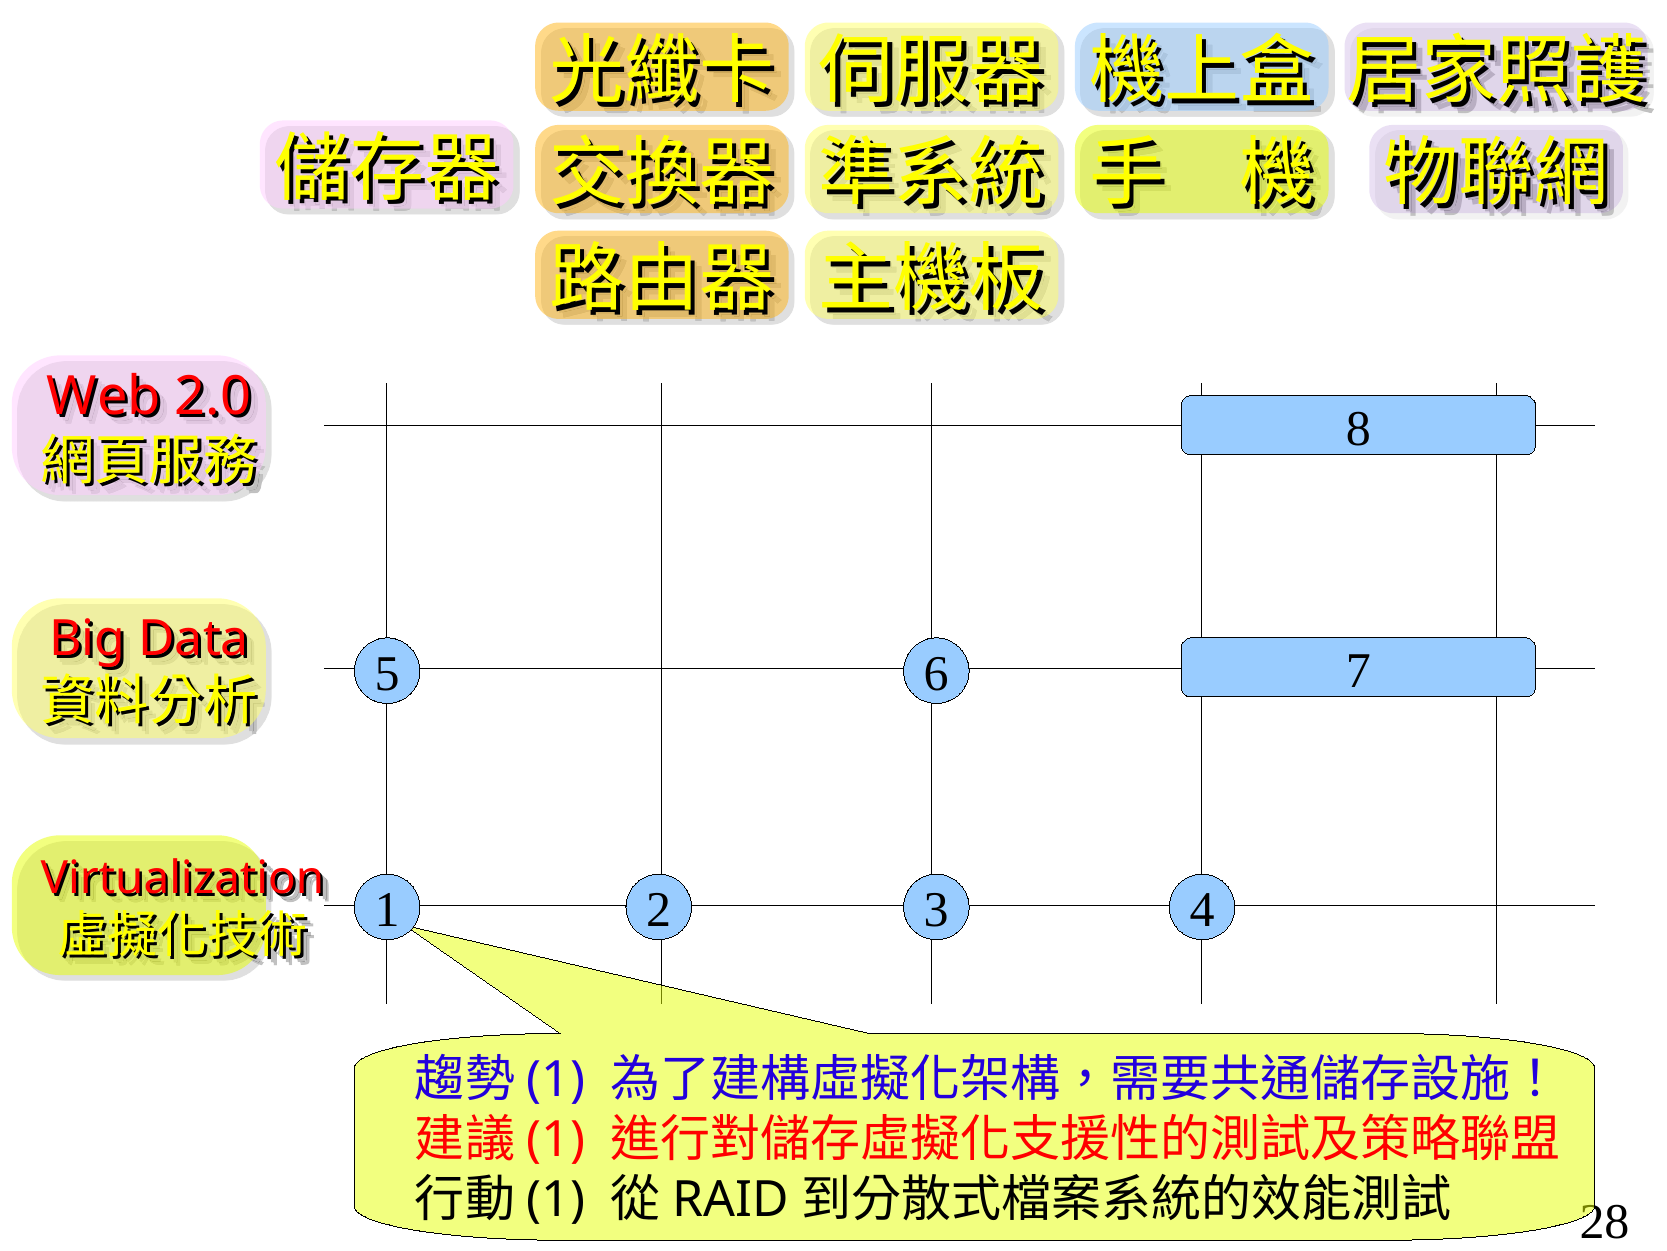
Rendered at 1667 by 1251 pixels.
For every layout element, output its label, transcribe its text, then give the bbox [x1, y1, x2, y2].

text_box 伺服器 [804, 22, 1059, 111]
text_box 手 機 [1074, 124, 1329, 214]
text_box 5 [354, 637, 420, 704]
text_box 機上盒 [1074, 22, 1329, 111]
text_box Big Data 資料分析 [11, 598, 266, 739]
text_box Virtualization 虛擬化技術 [11, 835, 266, 976]
text_box 居家照護 [1344, 22, 1648, 111]
text_box 物聯網 [1369, 124, 1623, 214]
text_box 路由器 [535, 230, 789, 319]
text_box 光纖卡 [535, 22, 789, 111]
text_box 趨勢(1) 為了建構虛擬化架構，需要共通儲存設施！ 建議(1) 進行對儲存虛擬化支援性的測試及策略聯盟 行動(1) 從RAID到分散式檔案系統的效能測試 [354, 927, 1595, 1241]
text_box 儲存器 [259, 120, 514, 209]
text_box 7 [1181, 637, 1536, 697]
text_box 8 [1181, 395, 1536, 455]
text_box Web 2.0 網頁服務 [11, 355, 266, 496]
text_box 主機板 [804, 230, 1059, 319]
text_box 2 [625, 874, 692, 940]
text_box 居家照護 [1602, 84, 1615, 97]
text_box 6 [903, 637, 970, 704]
text_box 1 [354, 874, 420, 940]
text_box 3 [903, 874, 970, 940]
text_box 準系統 [804, 124, 1059, 214]
text_box 4 [1169, 874, 1235, 940]
text_box 交換器 [535, 124, 789, 214]
